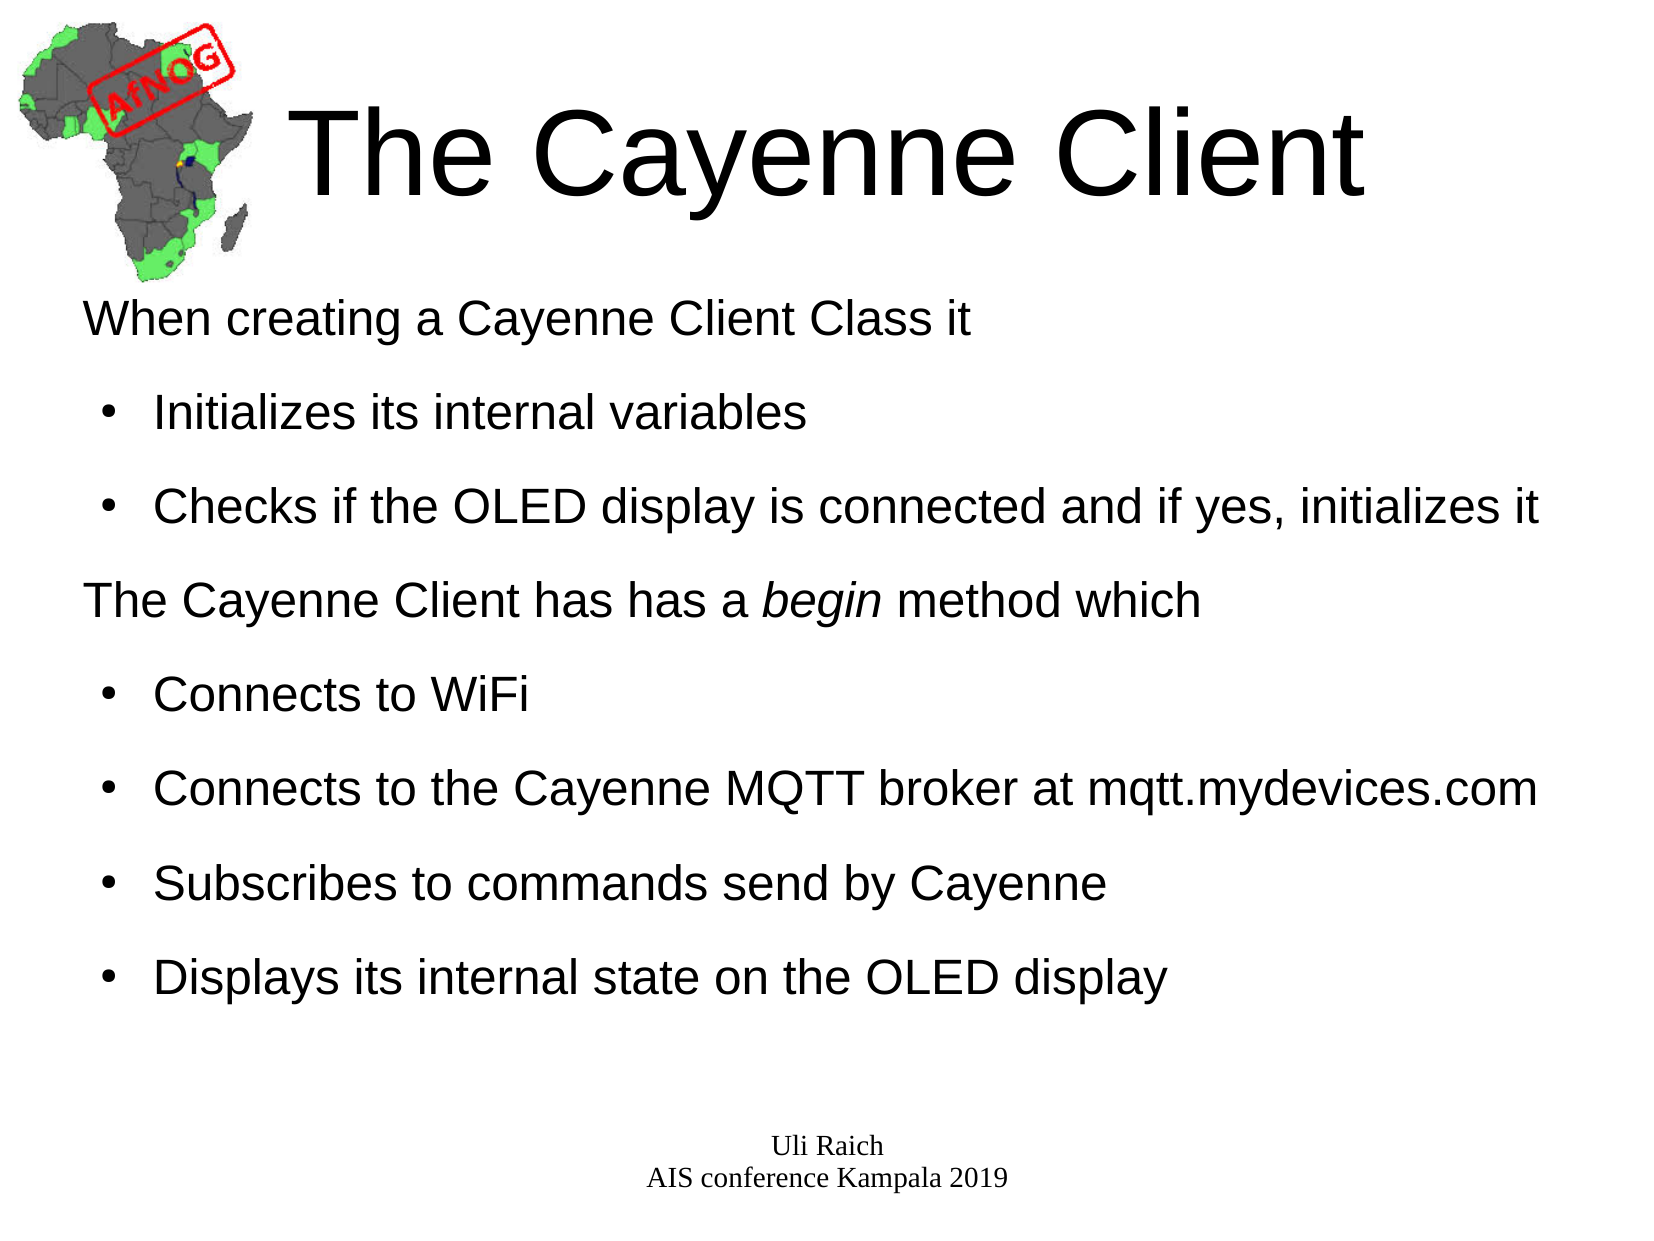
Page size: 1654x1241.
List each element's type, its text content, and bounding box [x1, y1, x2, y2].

title The Cayenne Client [82, 49, 1571, 257]
list When creating a Cayenne Client Class it Initializes its internal variables Checks if the OLED display is connected and if yes, initializes it The Cayenne Client has has a begin method which Connects to WiFi Connects to the Cayenne MQTT broker at mqtt.mydevices.com Subscribes to commands send by Cayenne Displays its internal state on the OLED display [82, 290, 1571, 1010]
picture [9, 0, 259, 291]
